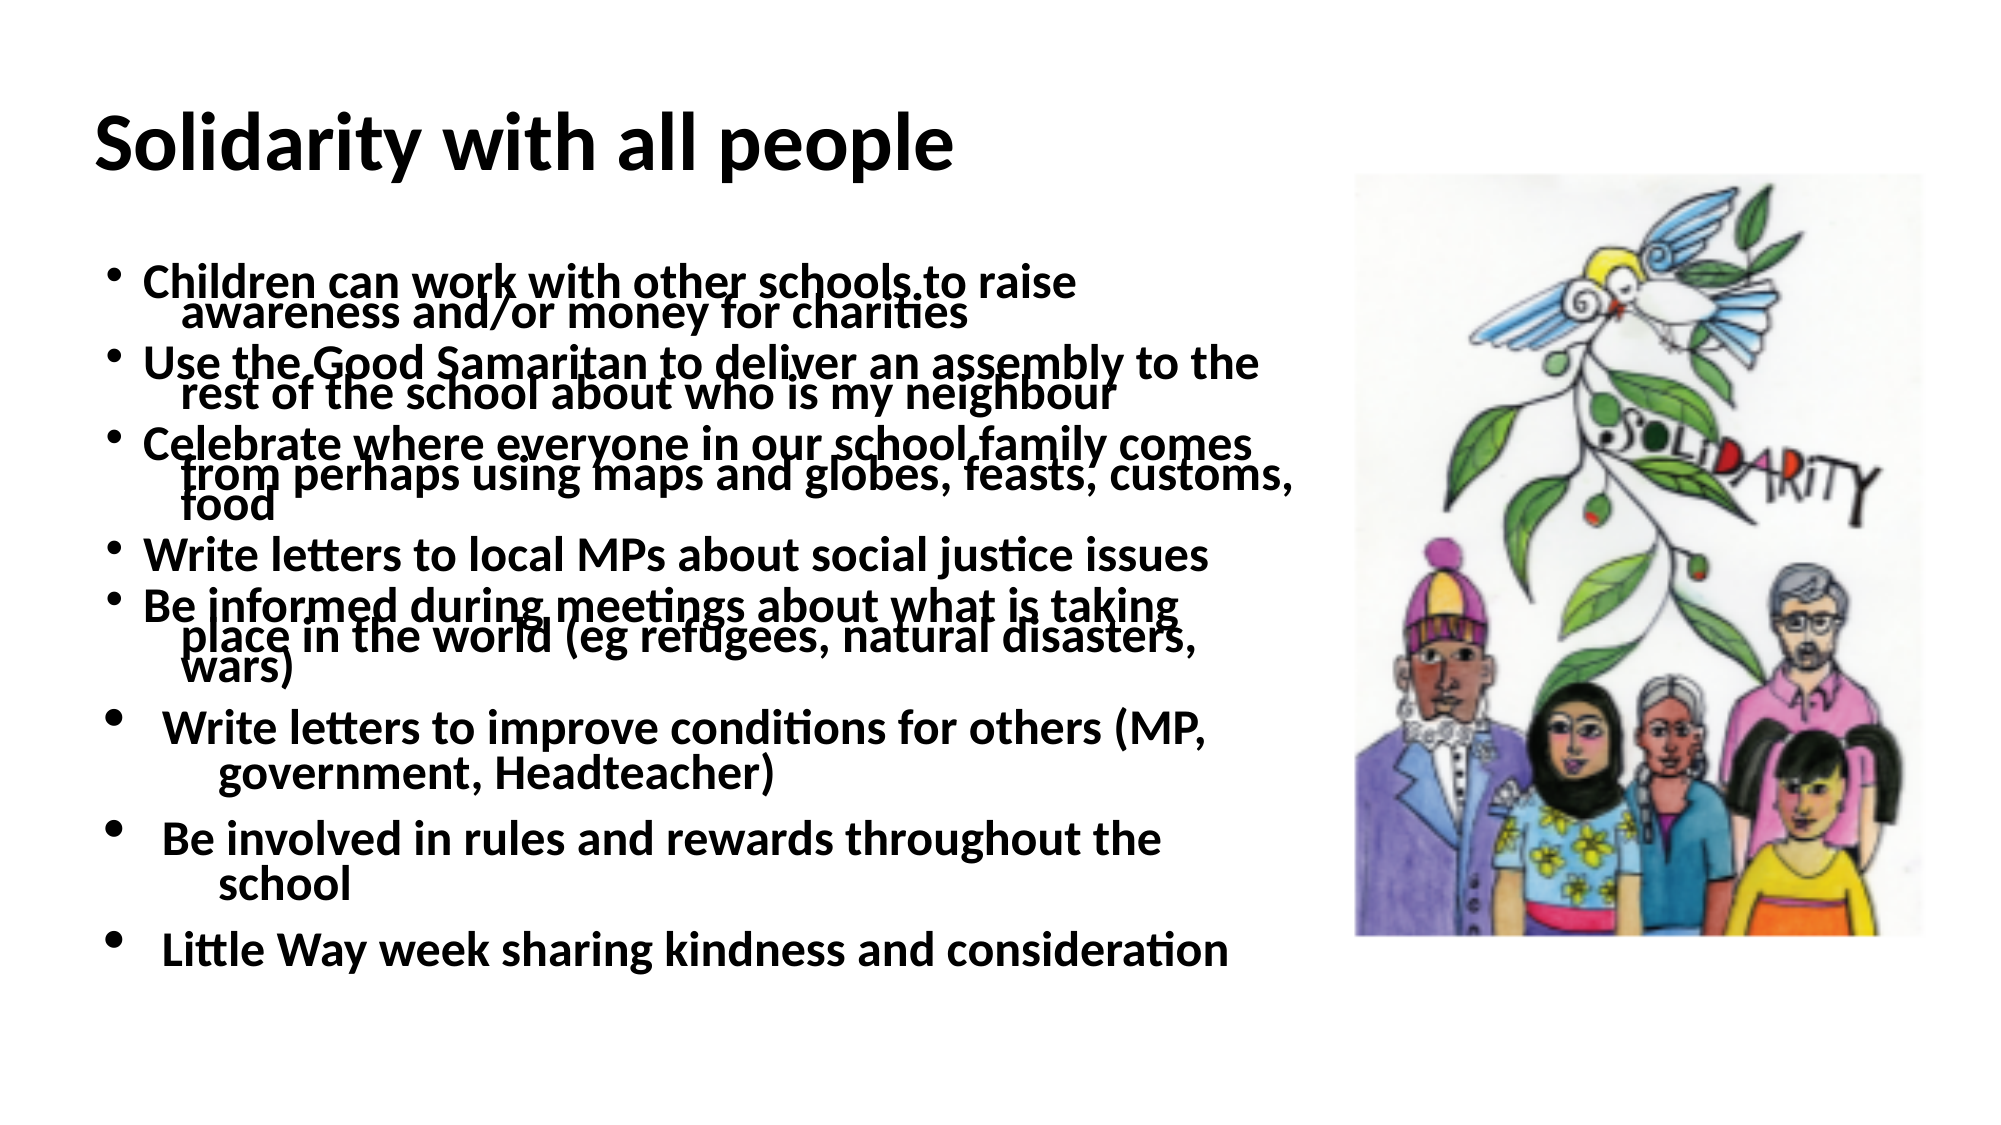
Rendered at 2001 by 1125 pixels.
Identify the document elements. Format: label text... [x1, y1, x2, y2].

picture [1312, 112, 1941, 1013]
list Children can work with other schools to raise awareness and/or money for charities Use the Good Samaritan to deliver an assembly to the rest of the school about who is my neighbour Celebrate where everyone in our school family comes from perhaps using maps and globes, feasts, customs, food Write letters to local MPs about social justice issues Be informed during meetings about what is taking place in the world (eg refugees, natural disasters, wars) Write letters to improve conditions for others (MP, government, Headteacher) Be involved in rules and rewards throughout the school Little Way week sharing kindness and consideration [90, 267, 1313, 1071]
title Solidarity with all people [79, 34, 1805, 252]
